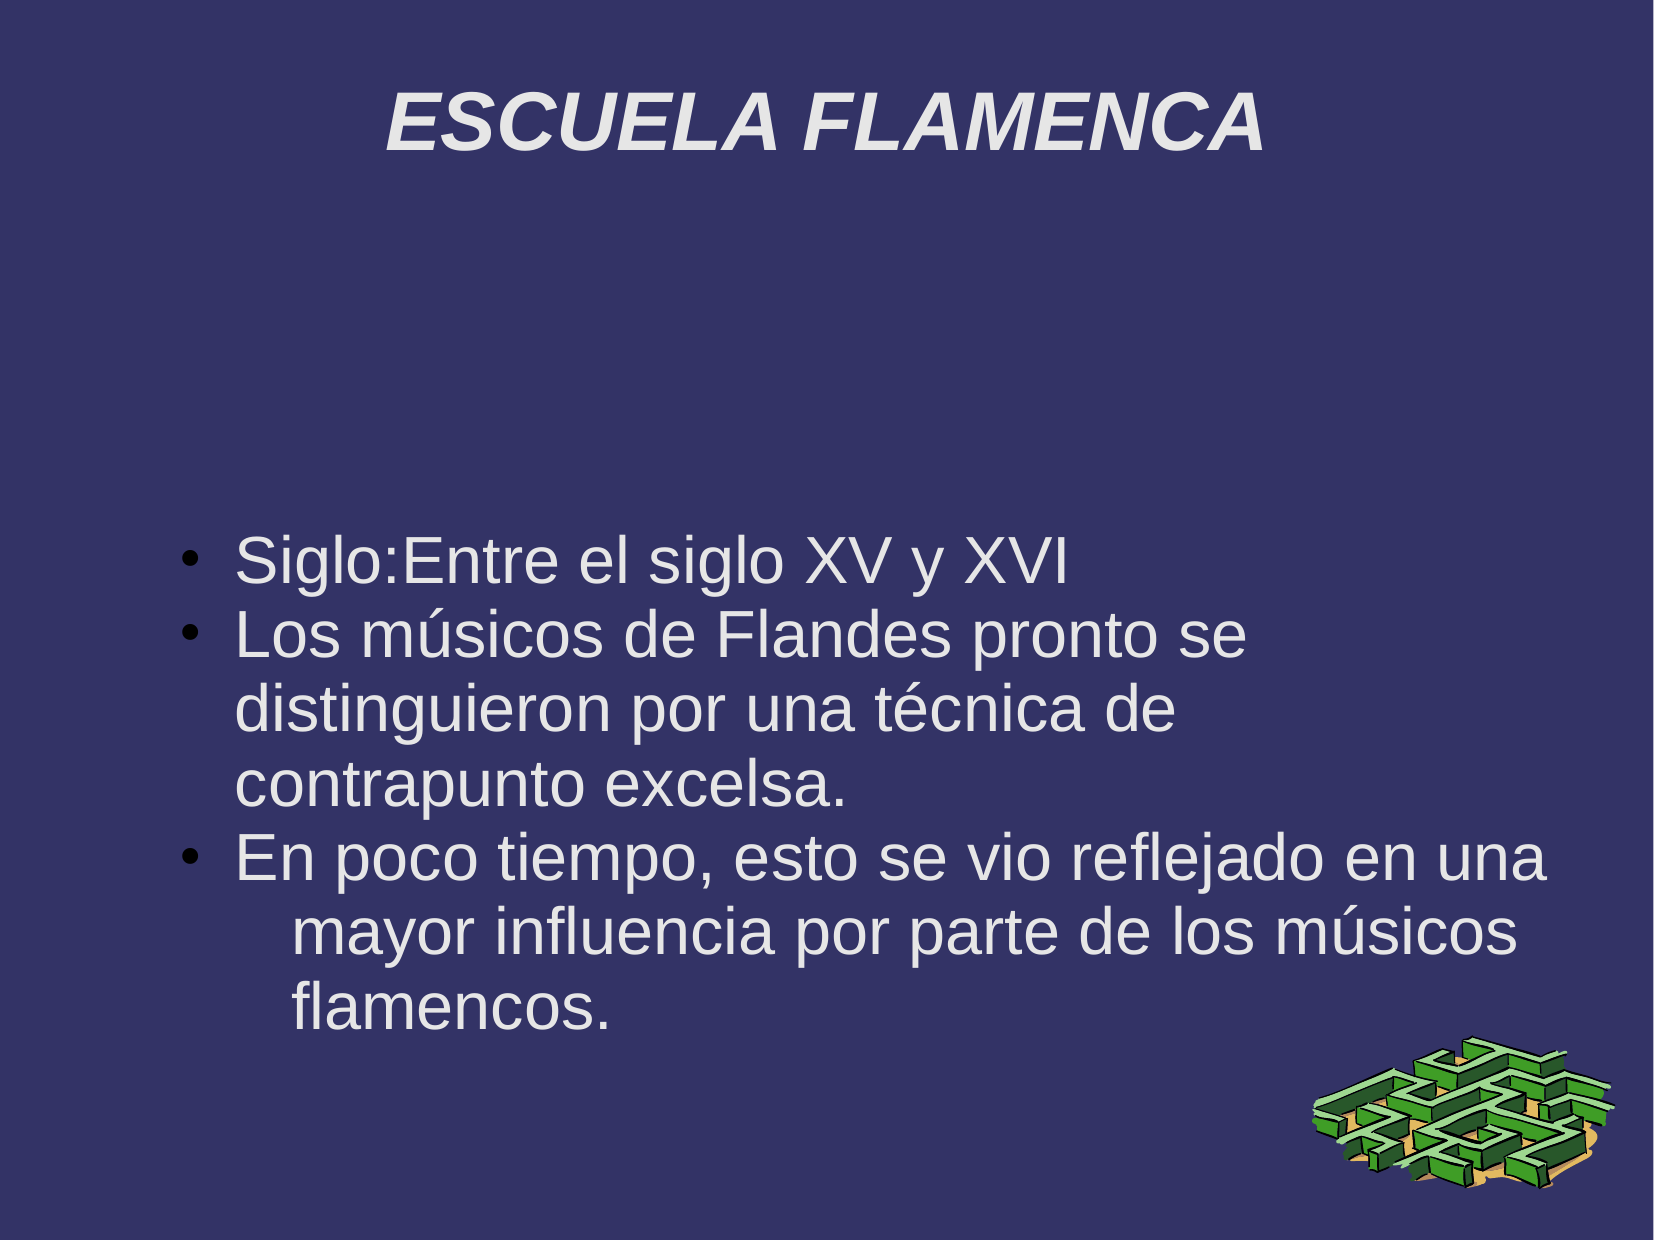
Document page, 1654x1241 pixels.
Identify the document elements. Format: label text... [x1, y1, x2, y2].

title ESCUELA FLAMENCA [121, 19, 1534, 227]
list Siglo:Entre el siglo XV y XVI Los músicos de Flandes pronto se distinguieron por una técnica de contrapunto excelsa. En poco tiempo, esto se vio reflejado en una mayor influencia por parte de los músicos flamencos. [178, 364, 1570, 1151]
